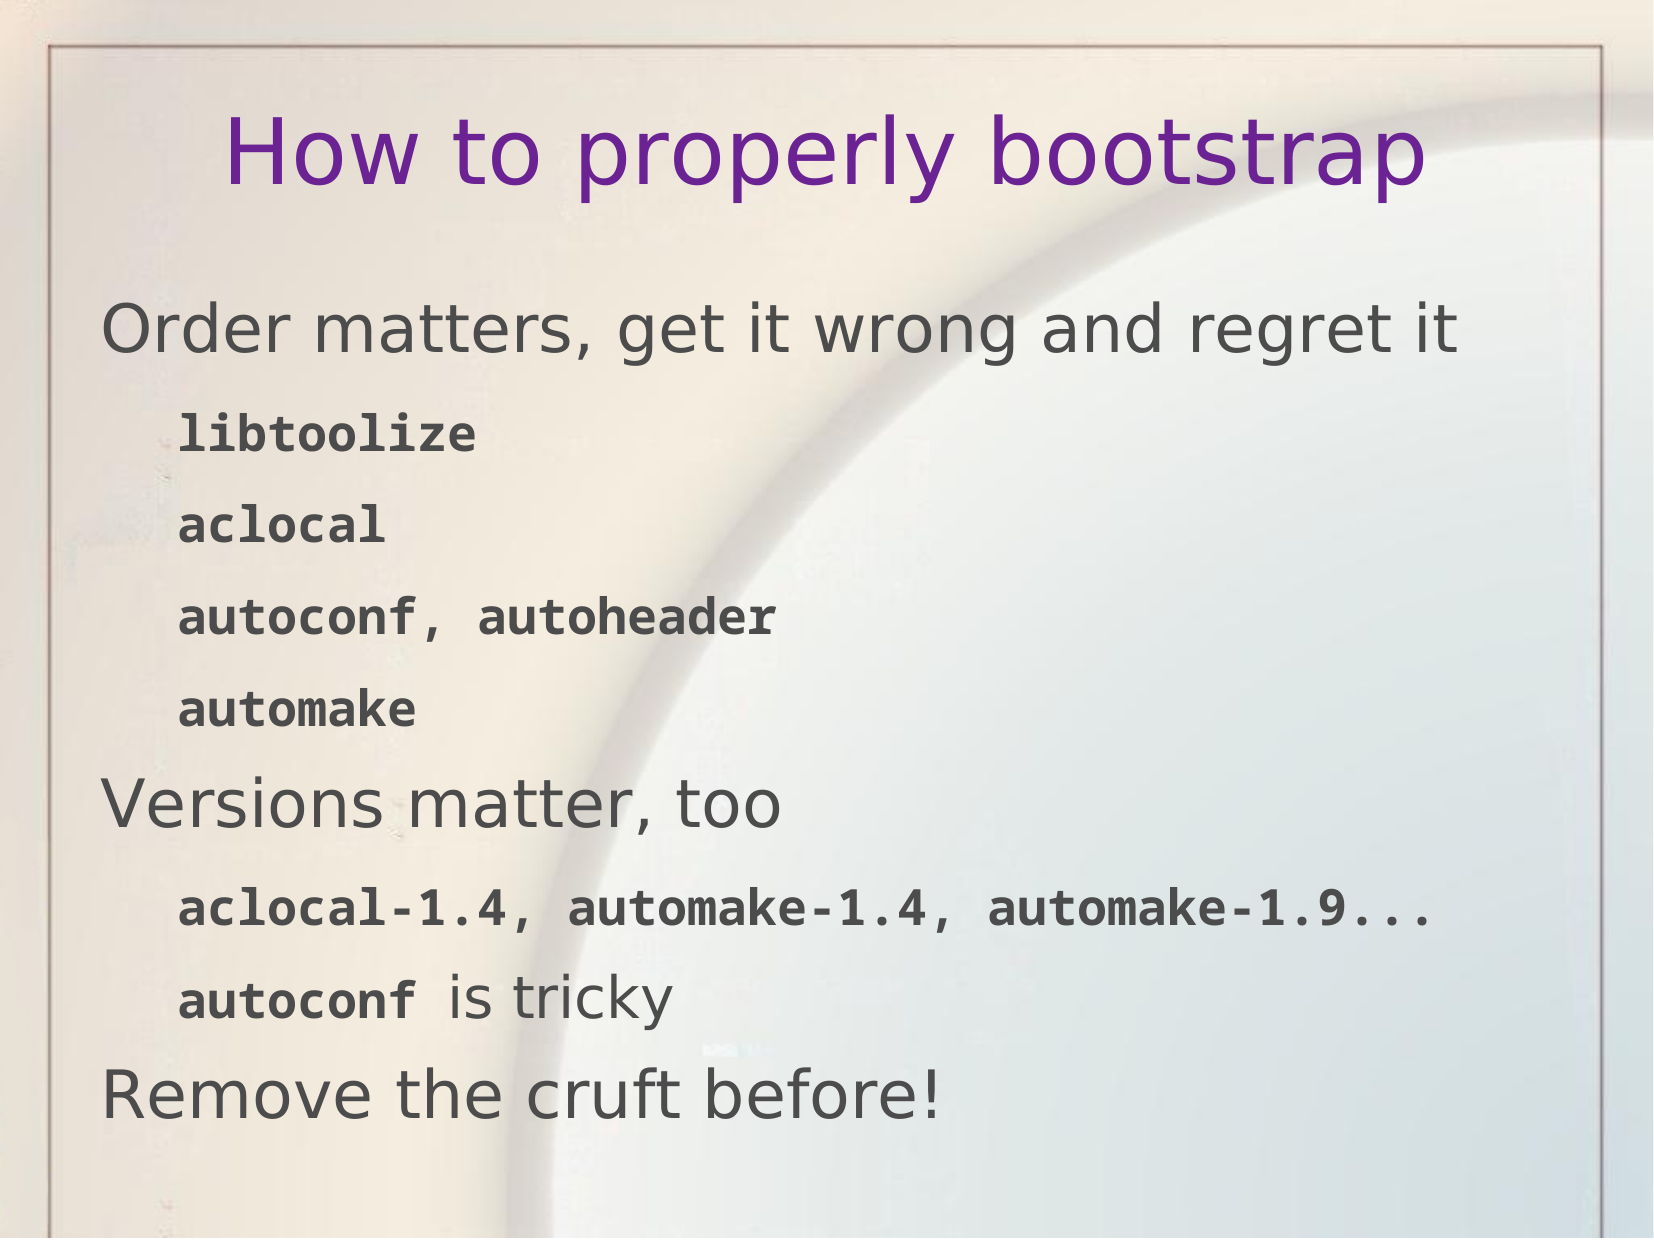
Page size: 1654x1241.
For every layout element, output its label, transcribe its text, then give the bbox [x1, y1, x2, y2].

picture [0, 0, 1654, 1238]
title How to properly bootstrap [82, 49, 1571, 257]
list Order matters, get it wrong and regret it libtoolize aclocal autoconf, autoheader automake Versions matter, too aclocal-1.4, automake-1.4, automake-1.9... autoconf is tricky Remove the cruft before! [82, 290, 1571, 1181]
